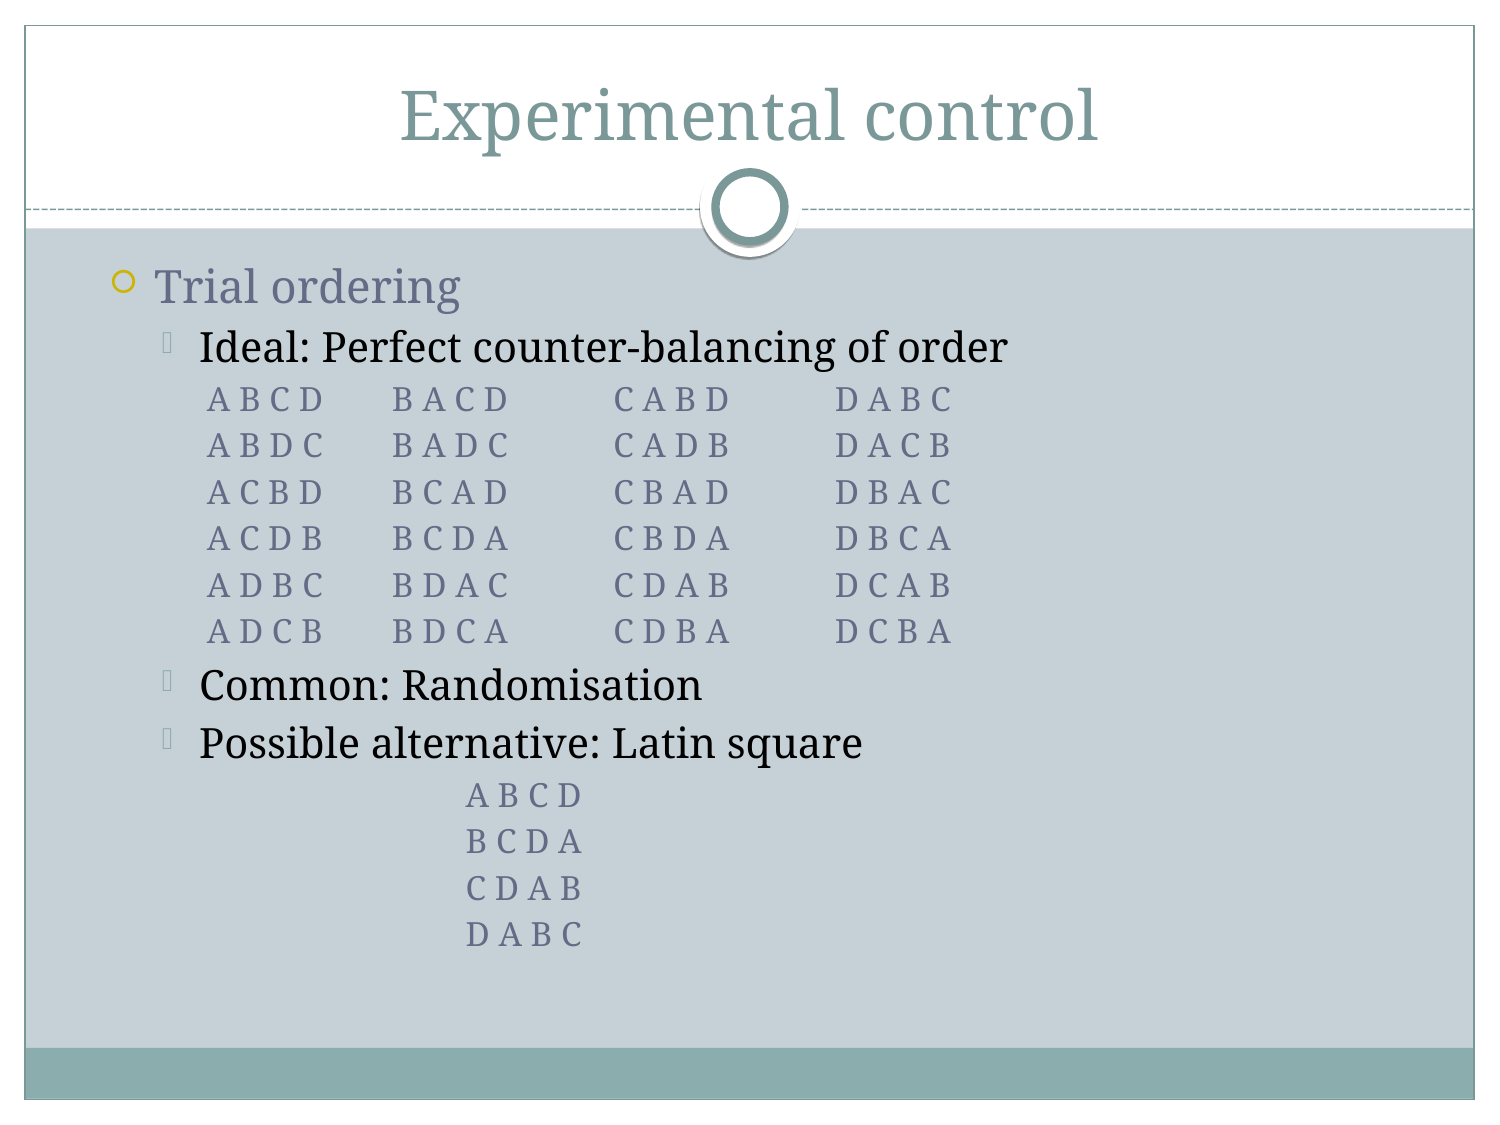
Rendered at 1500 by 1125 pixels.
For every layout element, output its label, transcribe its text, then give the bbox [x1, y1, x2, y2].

title Experimental control [49, 37, 1450, 162]
list Trial ordering Ideal: Perfect counter-balancing of order A B C D B A C D C A B D D A B C A B D C B A D C C A D B D A C B A C B D B C A D C B A D D B A C A C D B B C D A C B D A D B C A A D B C B D A C C D A B D C A B A D C B B D C A C D B A D C B A Common: Randomisation Possible alternative: Latin square A B C D B C D A C D A B D A B C [49, 250, 1445, 1001]
